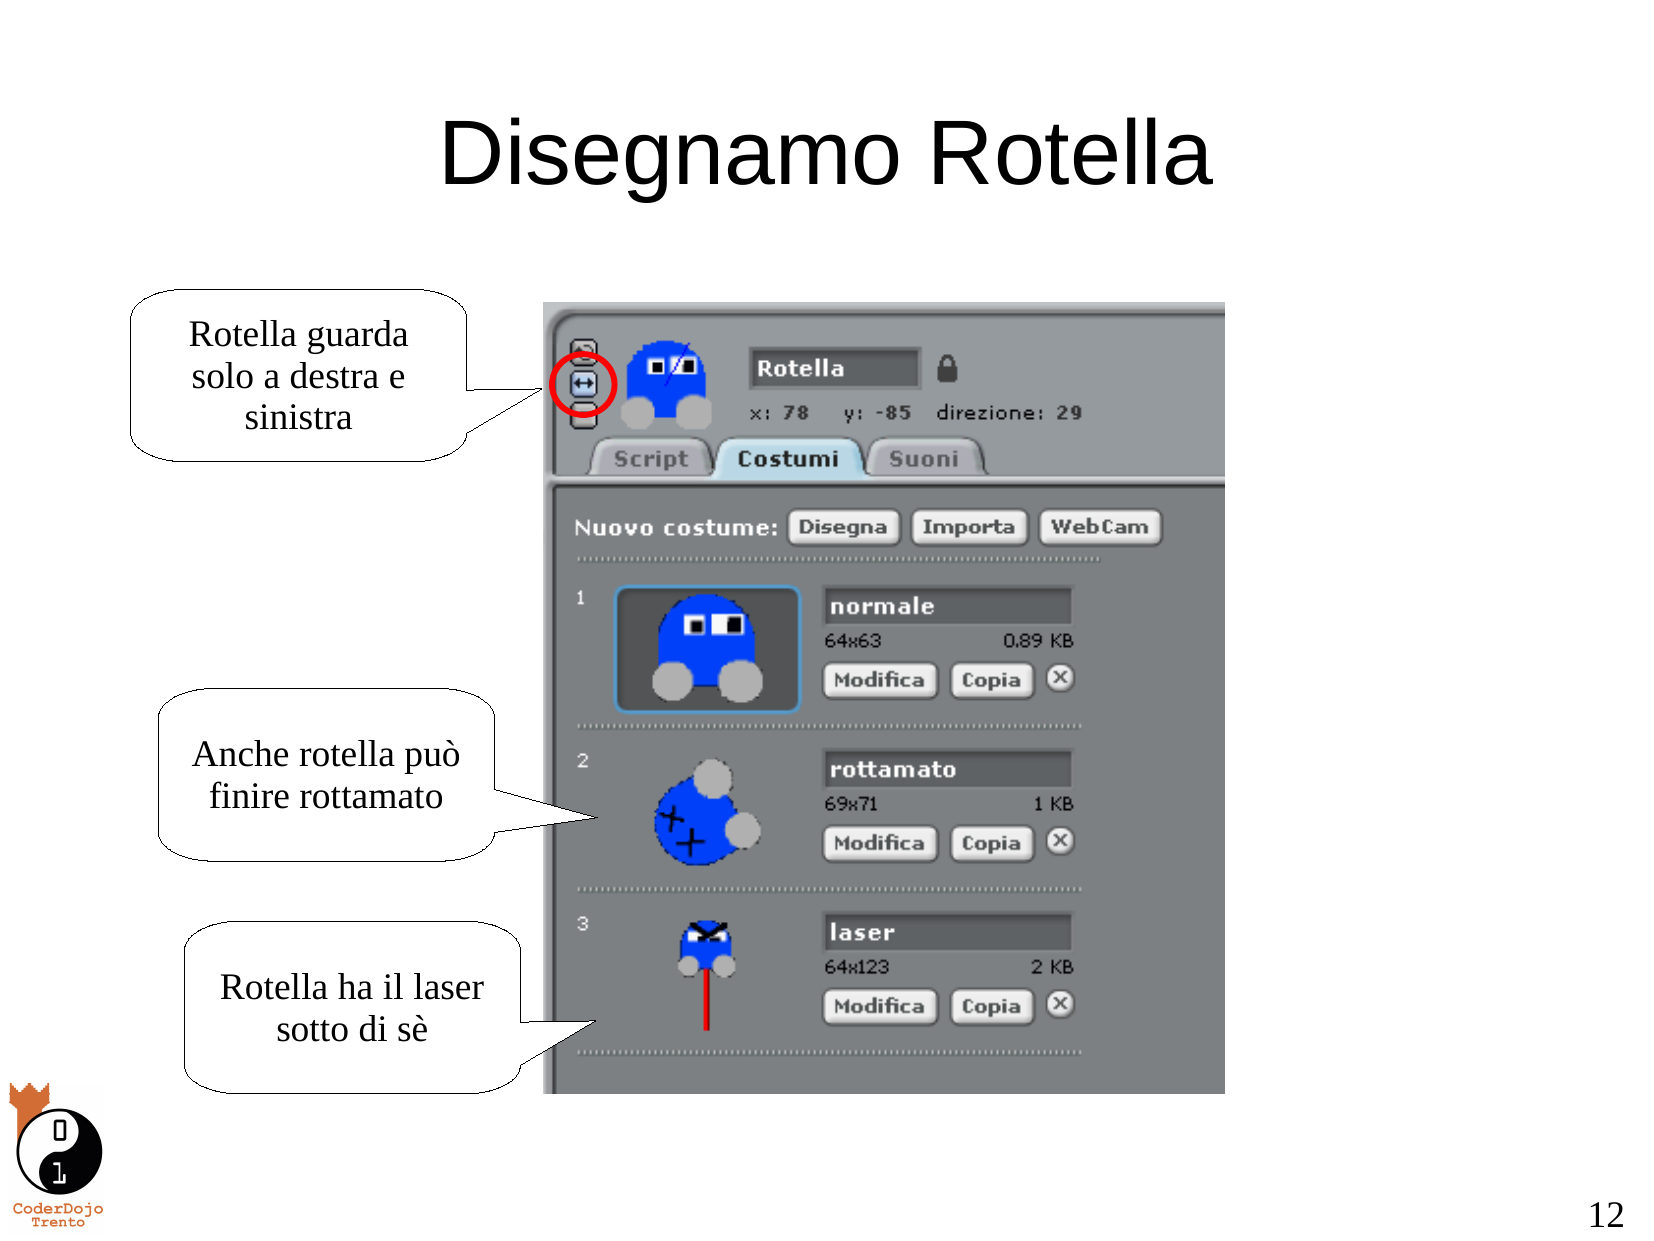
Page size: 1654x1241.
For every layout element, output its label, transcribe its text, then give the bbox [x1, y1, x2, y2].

text_box Rotella guarda solo a destra e sinistra [130, 289, 542, 462]
text_box Rotella ha il laser sotto di sè [184, 921, 596, 1094]
title Disegnamo Rotella [82, 49, 1571, 257]
picture [543, 302, 1225, 1094]
text_box 12 [1572, 1186, 1650, 1241]
text_box Anche rotella può finire rottamato [158, 688, 598, 862]
picture [9, 1083, 104, 1237]
